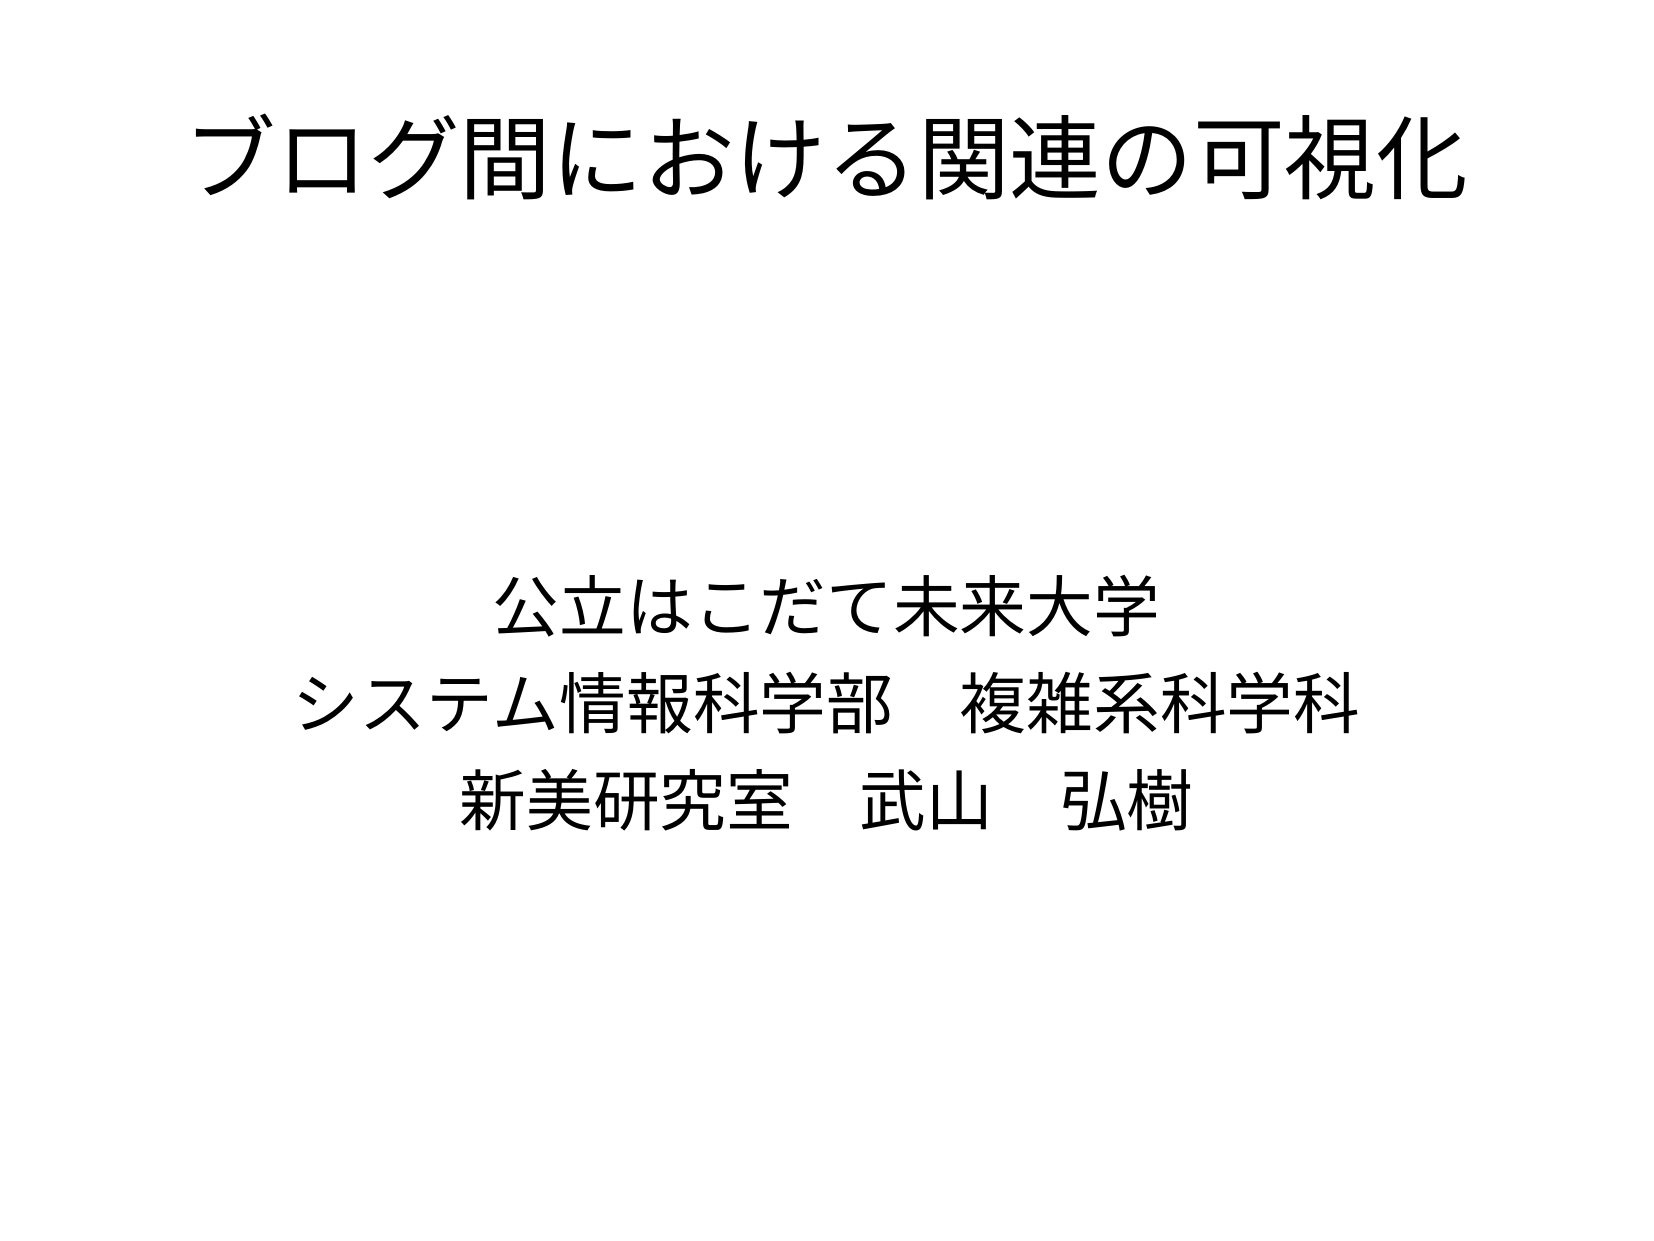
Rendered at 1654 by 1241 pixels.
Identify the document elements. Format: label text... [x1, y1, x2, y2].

title ブログ間における関連の可視化 [82, 49, 1571, 257]
subtitle 公立はこだて未来大学 システム情報科学部 複雑系科学科 新美研究室 武山 弘樹 [82, 290, 1571, 1109]
